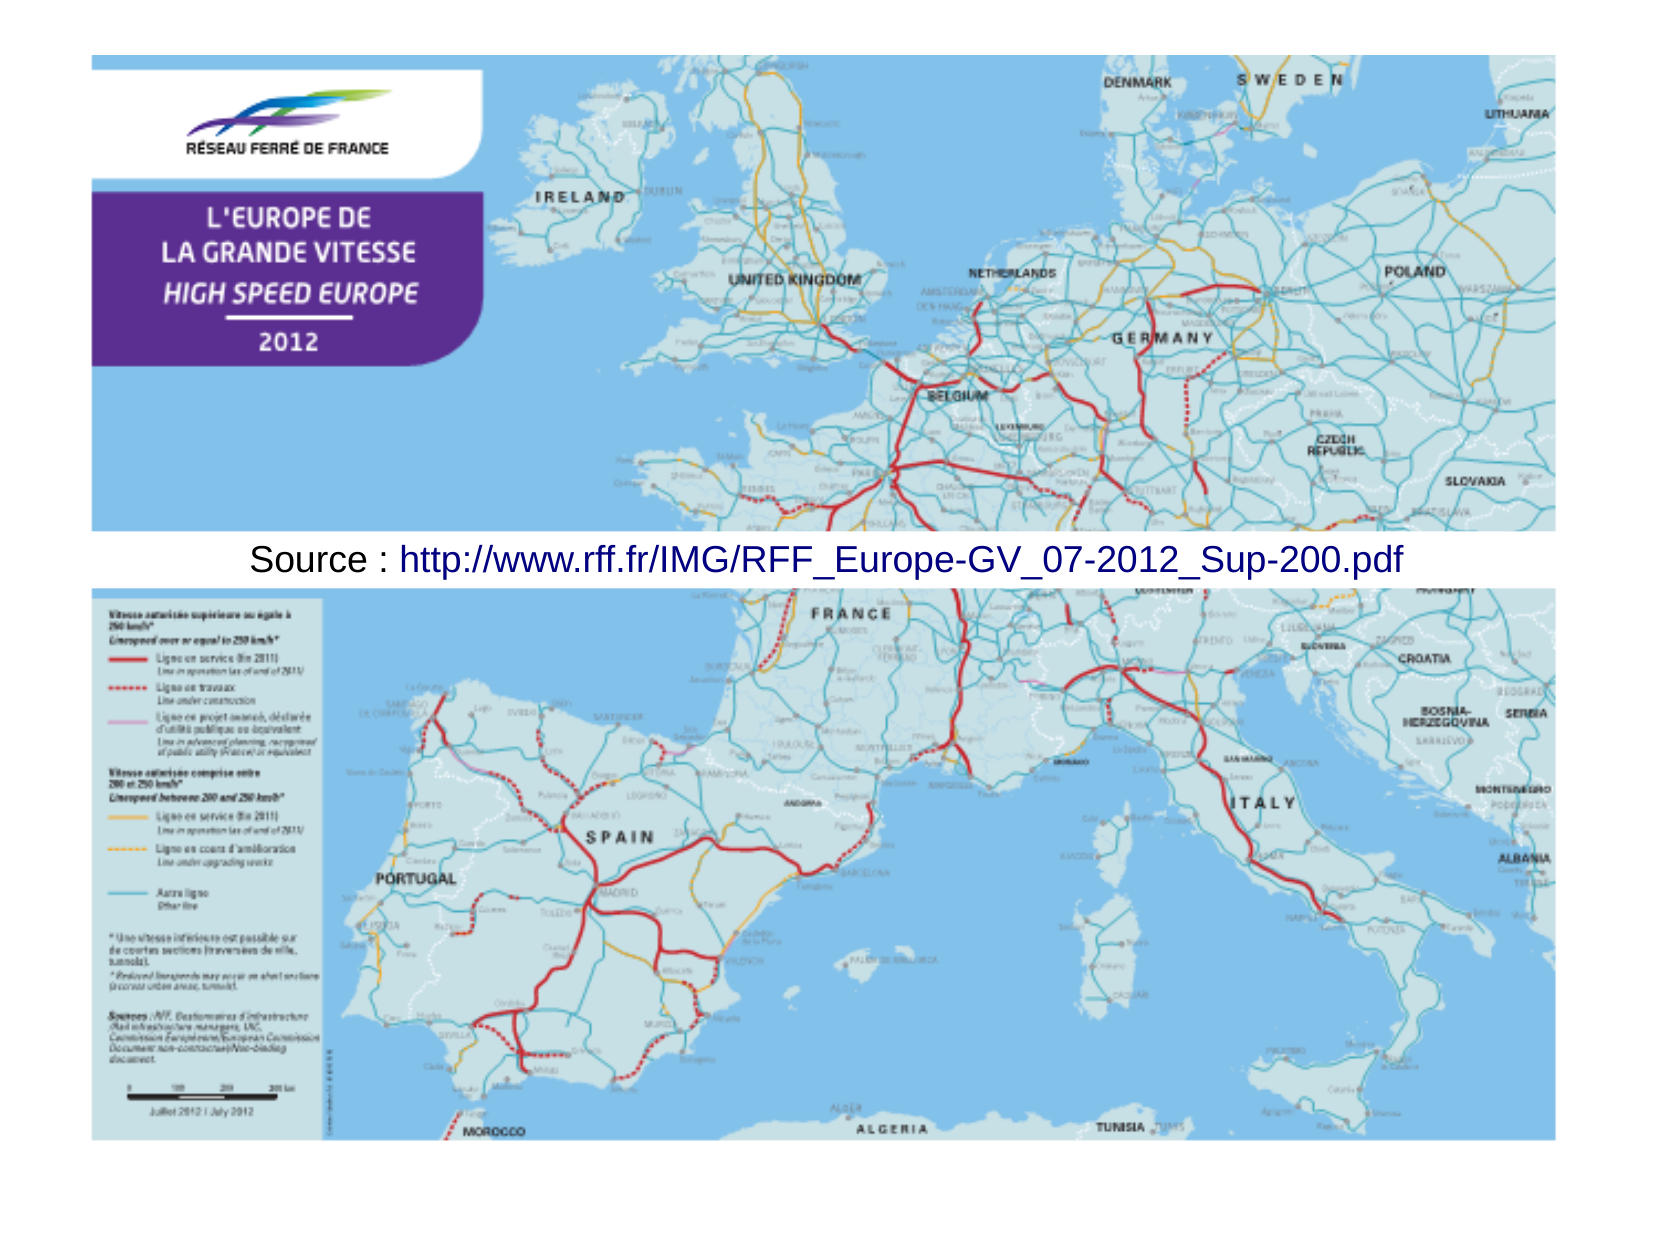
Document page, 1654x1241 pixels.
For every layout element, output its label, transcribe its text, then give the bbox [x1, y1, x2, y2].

picture [88, 589, 1565, 1152]
text_box Source : http://www.rff.fr/IMG/RFF_Europe-GV_07-2012_Sup-200.pdf [88, 531, 1565, 589]
picture [88, 55, 1565, 531]
